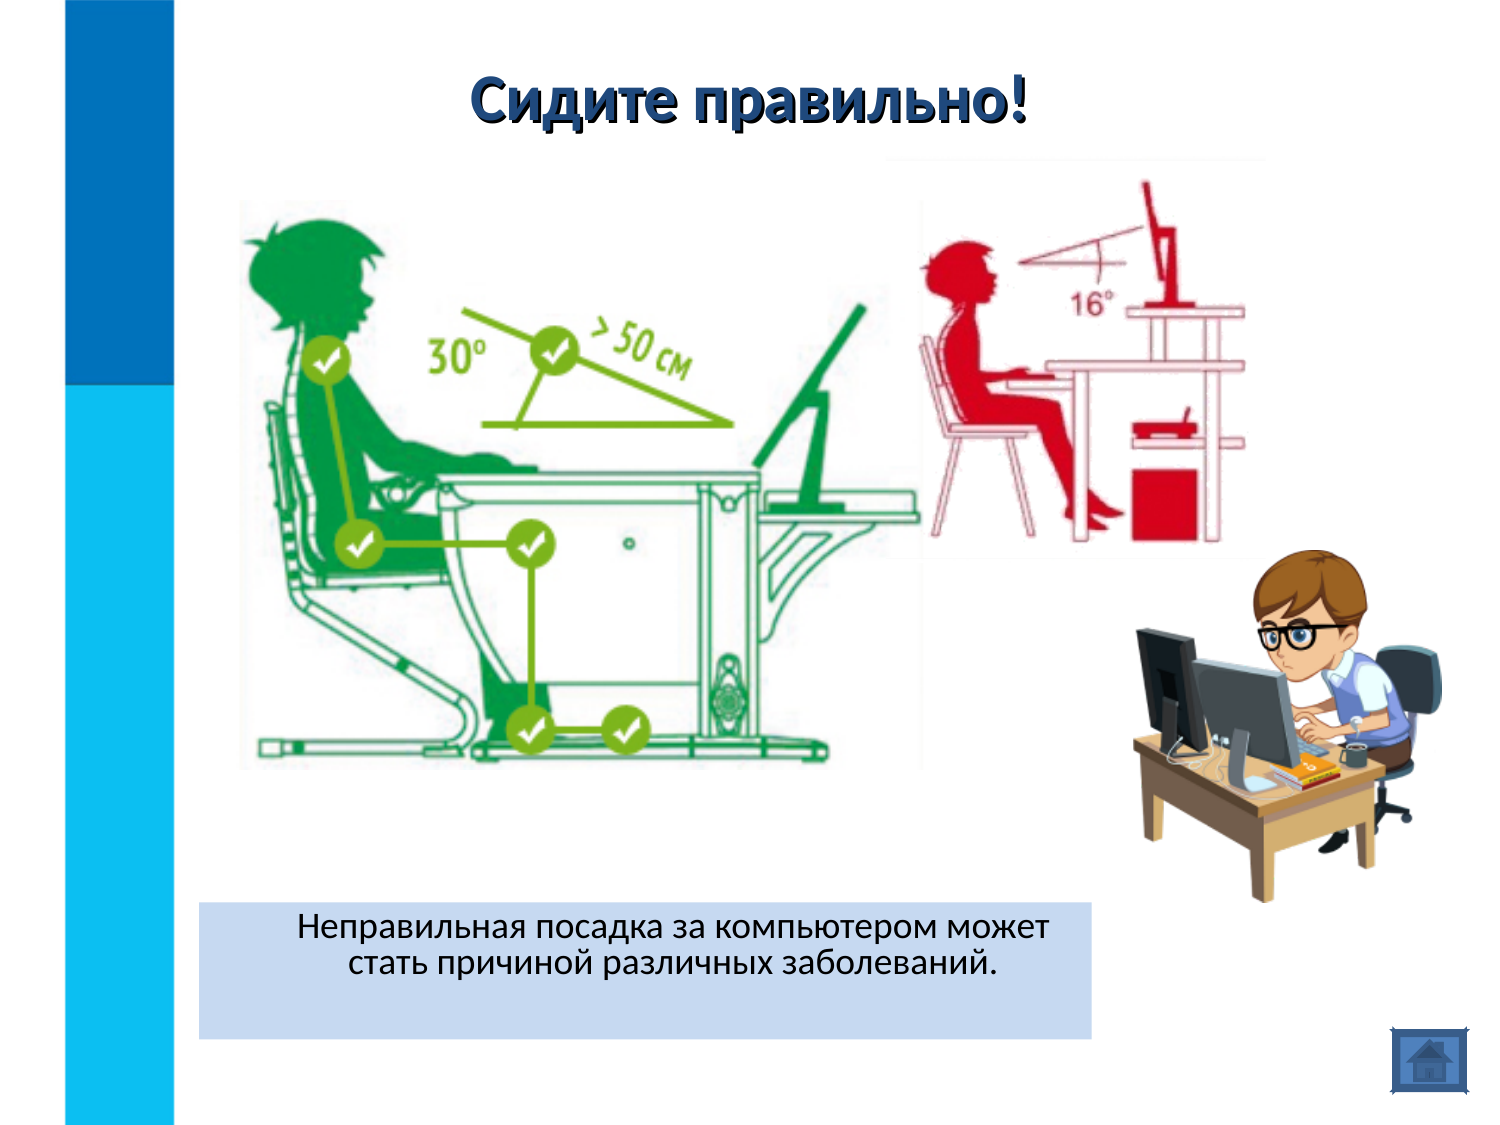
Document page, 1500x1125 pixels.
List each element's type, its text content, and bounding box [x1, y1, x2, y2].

title Сидите правильно! [75, 0, 1426, 188]
text_box [1396, 1031, 1465, 1090]
picture [0, 0, 1500, 1125]
list Неправильная посадка за компьютером может стать причиной различных заболеваний. [199, 902, 1092, 1040]
